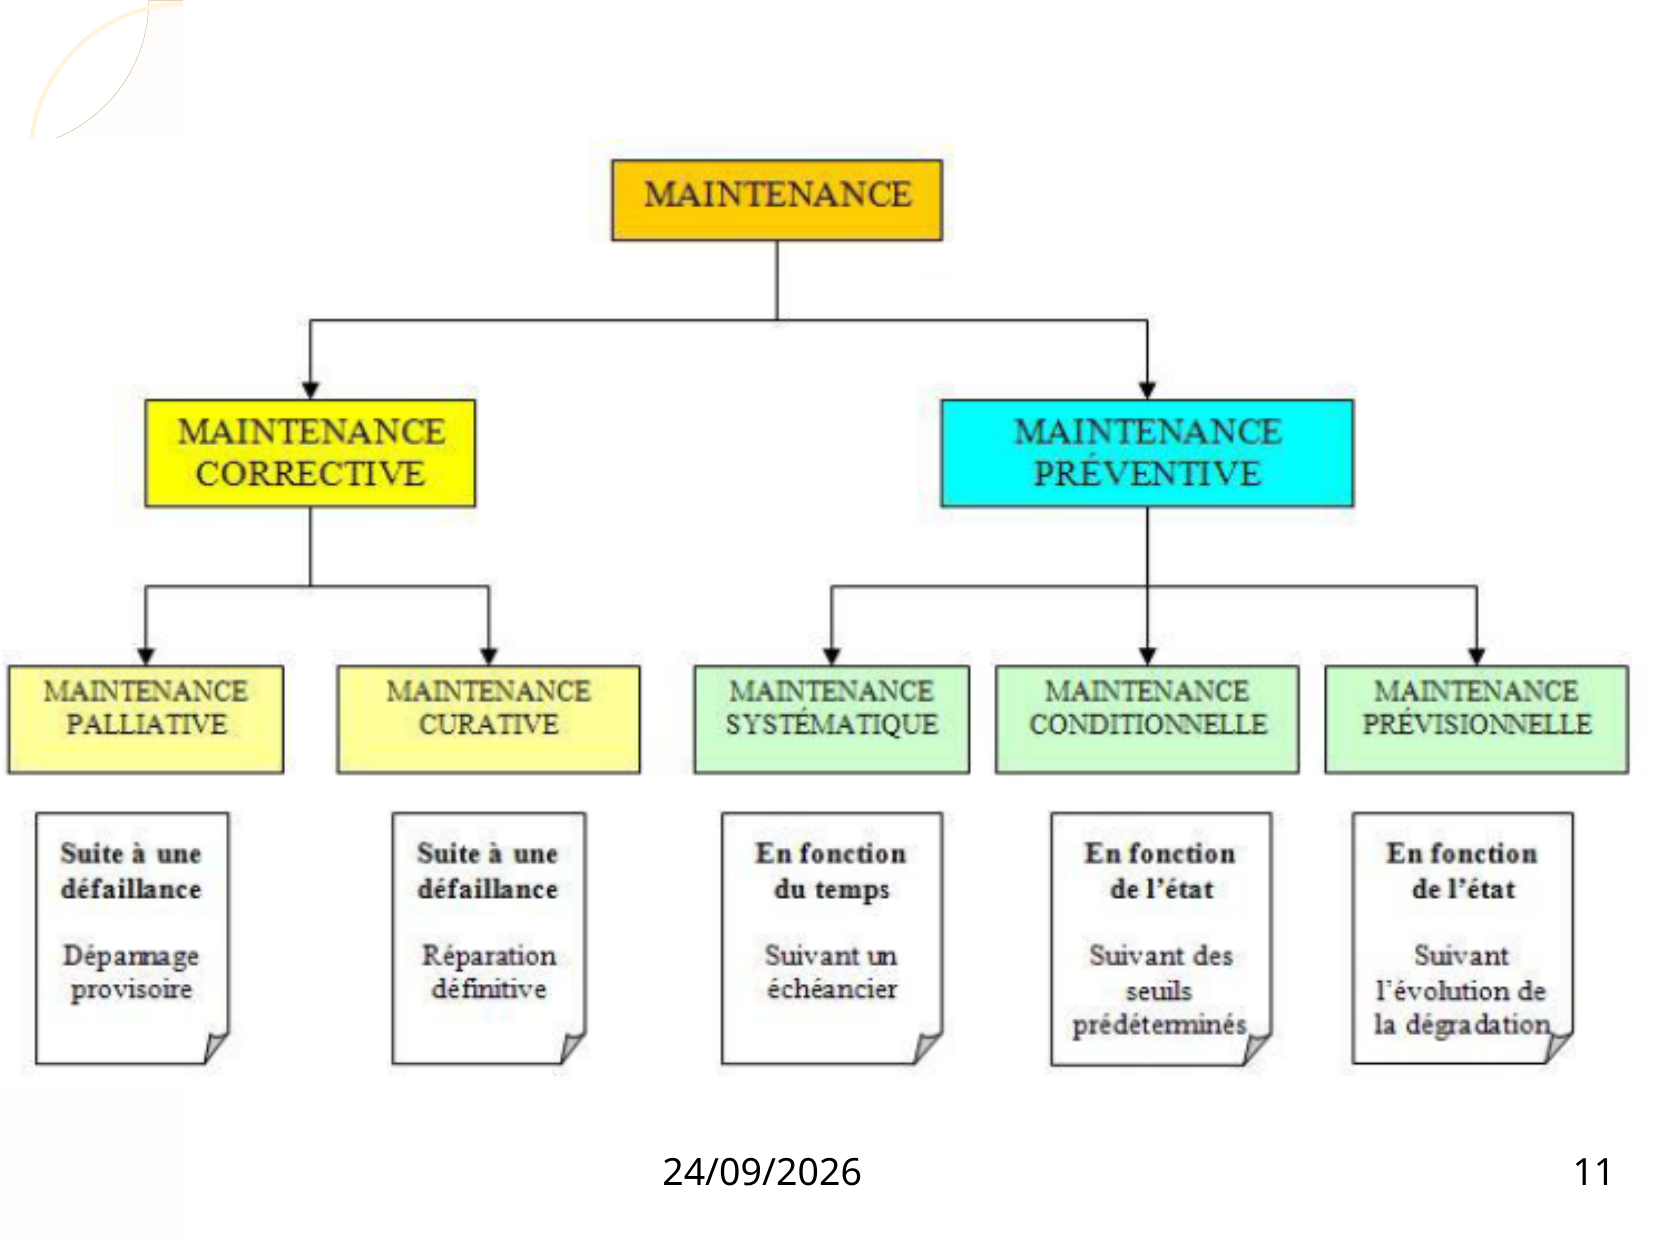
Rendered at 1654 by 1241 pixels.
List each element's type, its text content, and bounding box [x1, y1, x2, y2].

slide_number 02/07/2018 [647, 1140, 1034, 1227]
slide_number <numéro> [1557, 1140, 1641, 1227]
picture [0, 138, 1648, 1089]
